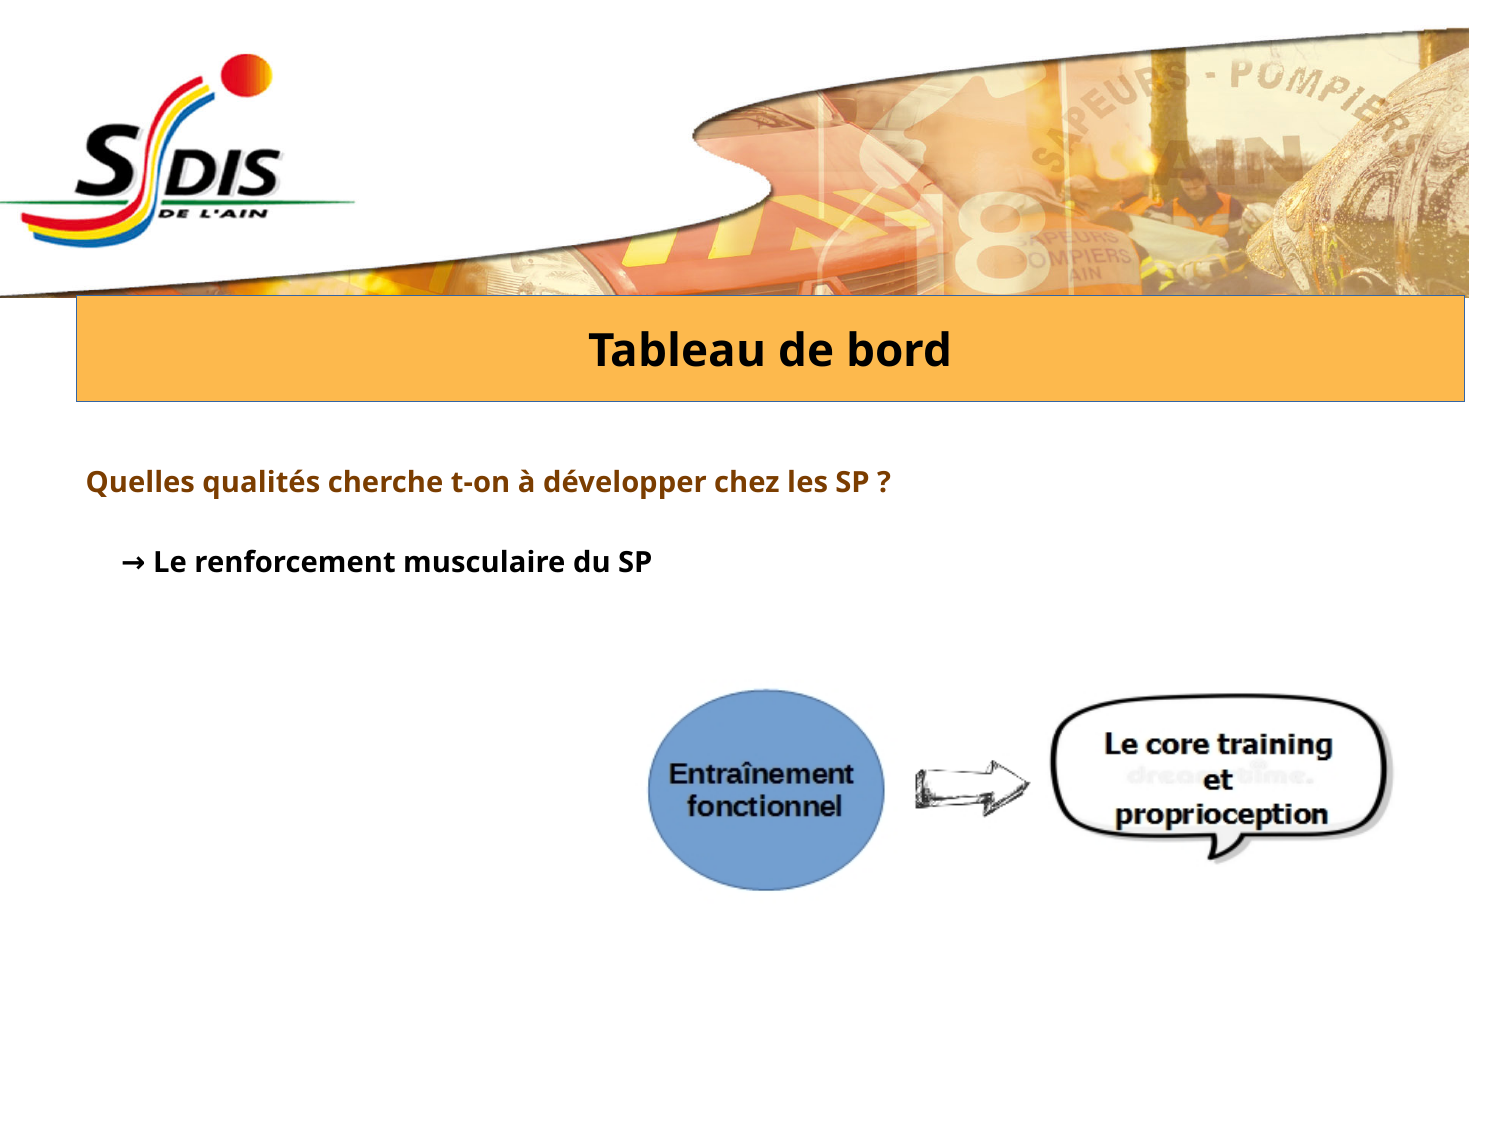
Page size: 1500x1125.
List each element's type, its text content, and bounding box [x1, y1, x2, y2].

picture [0, 25, 1469, 298]
picture [2, 615, 1498, 1125]
text_box Tableau de bord [76, 295, 1465, 402]
text_box Quelles qualités cherche t-on à développer chez les SP ? → Le renforcement musculaire du SP [35, 454, 1441, 615]
